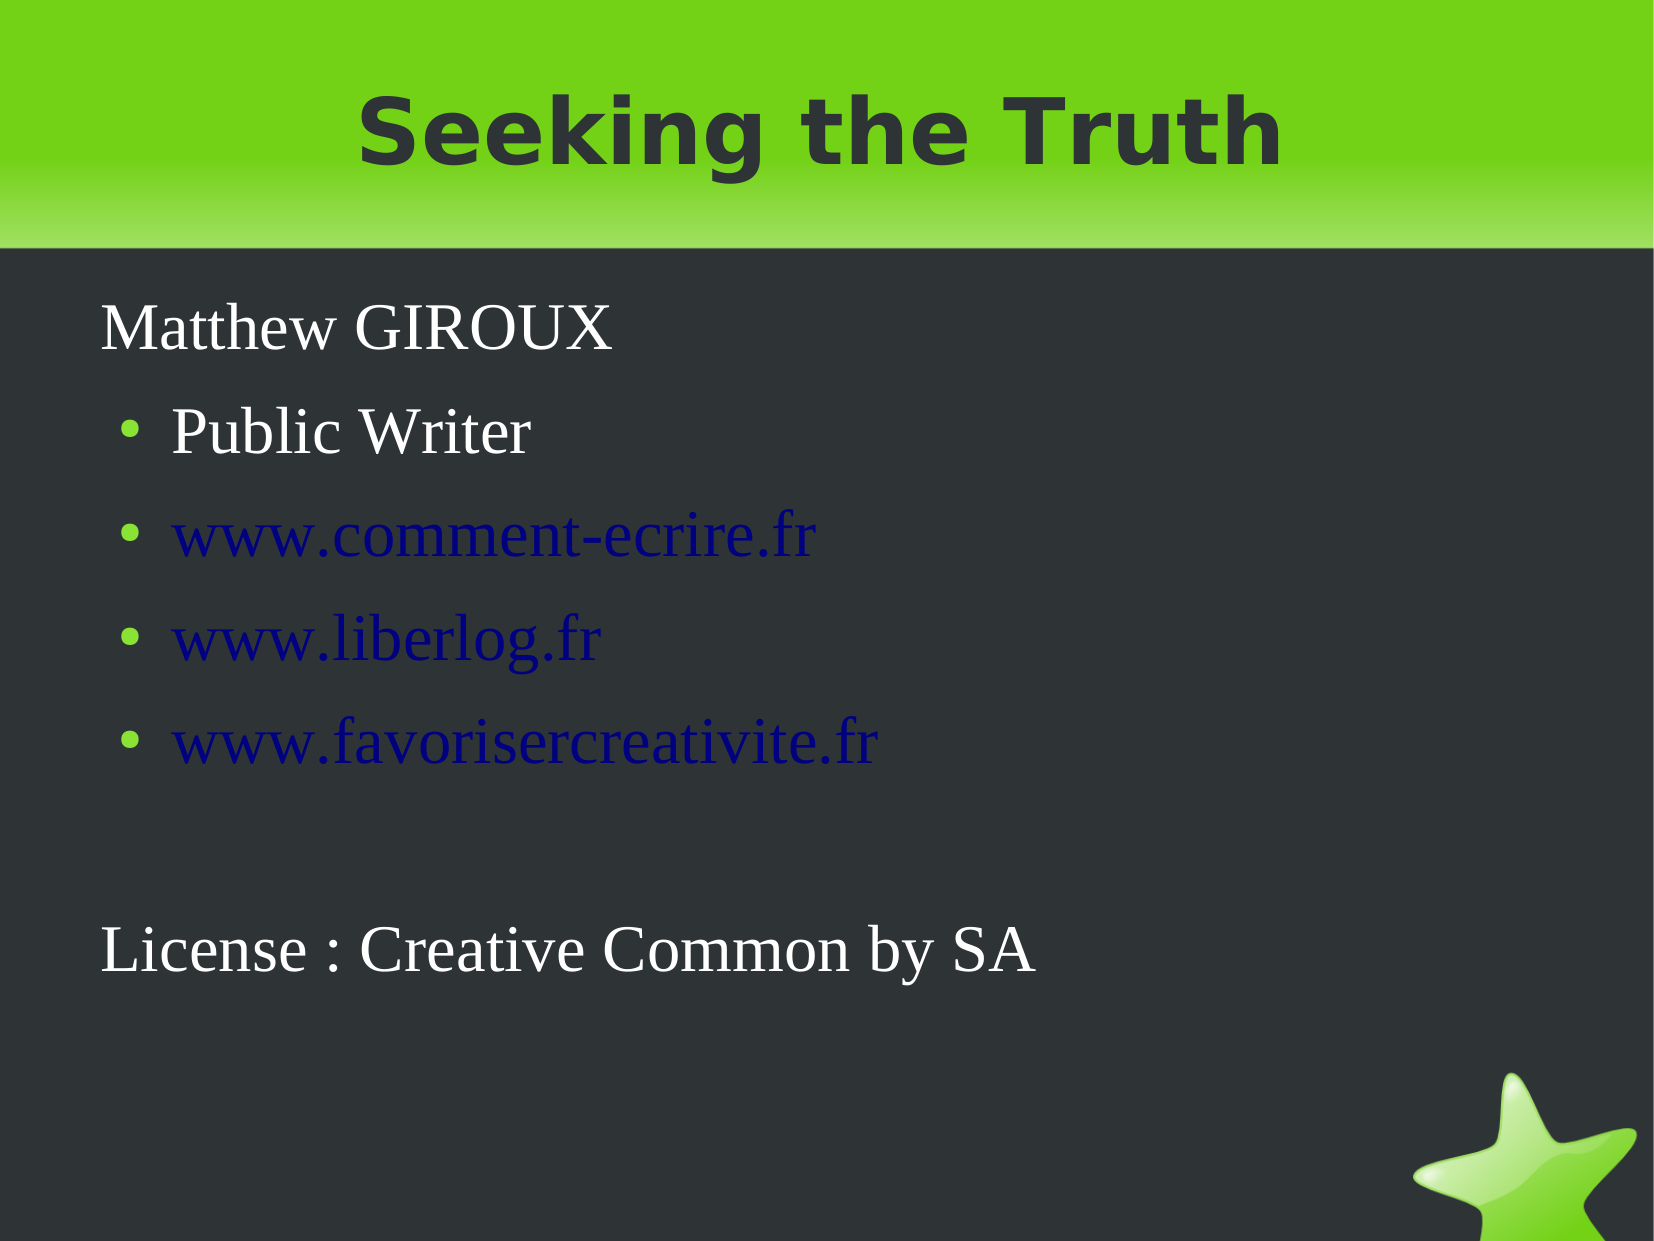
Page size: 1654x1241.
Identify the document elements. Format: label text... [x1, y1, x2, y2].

title Seeking the Truth [76, 36, 1565, 229]
picture [0, 0, 1654, 1241]
list Matthew GIROUX Public Writer www.comment-ecrire.fr www.liberlog.fr www.favorisercreativite.fr License : Creative Common by SA [82, 290, 1571, 1144]
